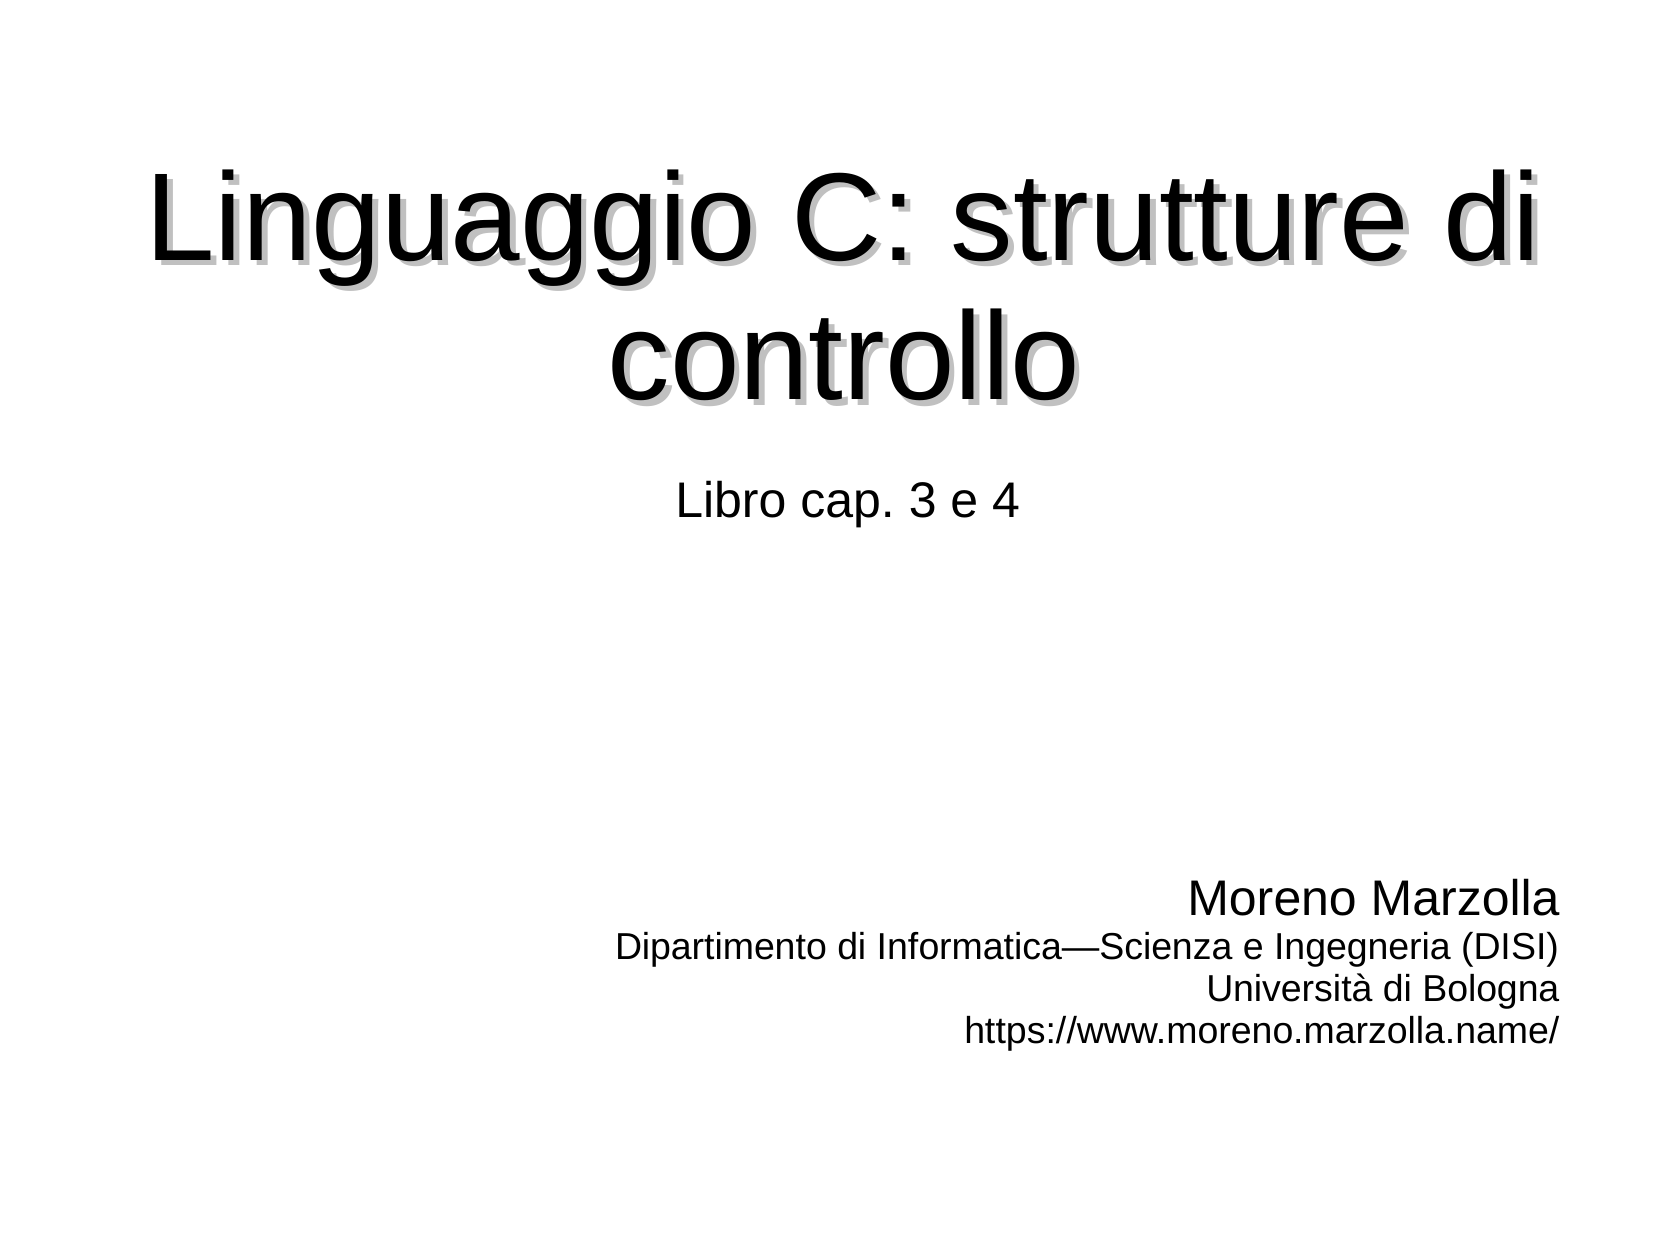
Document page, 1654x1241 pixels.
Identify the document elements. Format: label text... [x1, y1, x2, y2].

text_box Linguaggio C: strutture di controllo [75, 139, 1613, 434]
text_box Libro cap. 3 e 4 [660, 465, 1036, 536]
text_box Moreno Marzolla Dipartimento di Informatica—Scienza e Ingegneria (DISI) Università di Bologna https://www.moreno.marzolla.name/ [600, 862, 1575, 1060]
